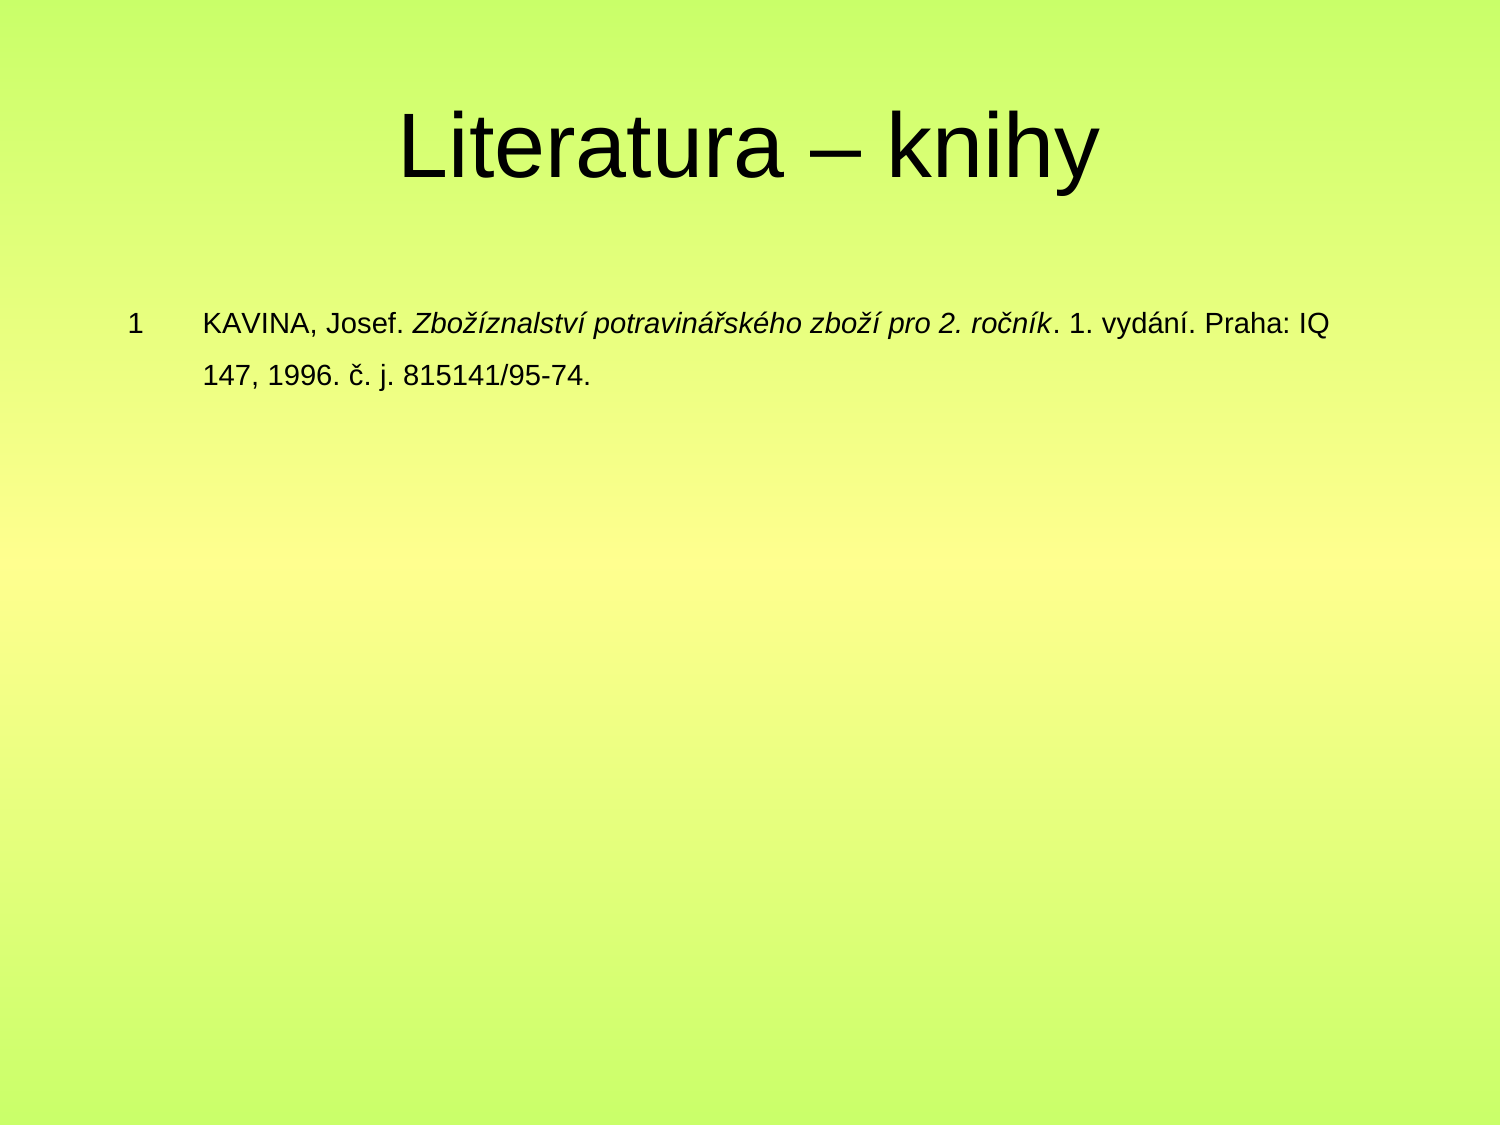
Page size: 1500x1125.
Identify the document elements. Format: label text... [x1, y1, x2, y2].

title Literatura – knihy [112, 78, 1388, 314]
list KAVINA, Josef. Zbožíznalství potravinářského zboží pro 2. ročník. 1. vydání. Praha: IQ 147, 1996. č. j. 815141/95-74. [112, 278, 1353, 1001]
